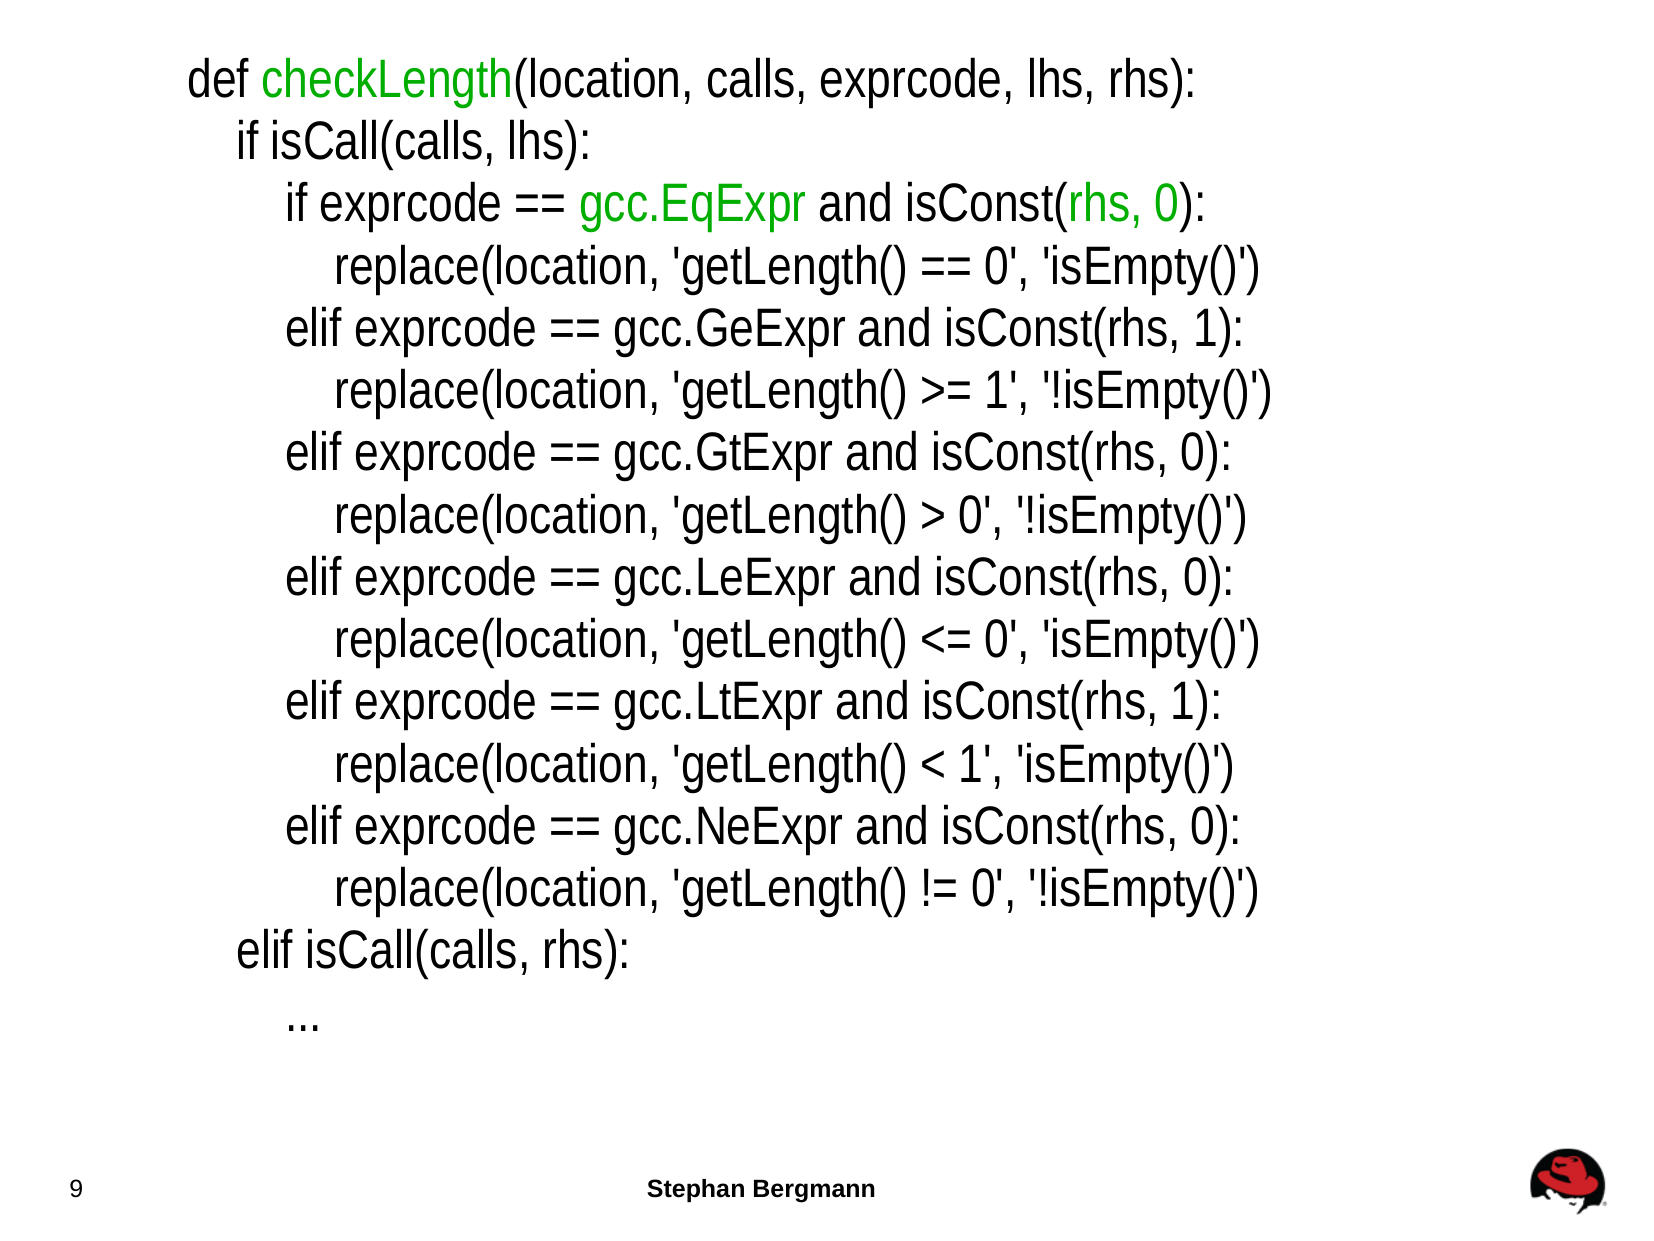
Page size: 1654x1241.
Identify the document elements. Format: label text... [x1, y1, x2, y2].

picture [1529, 1146, 1613, 1224]
subtitle def checkLength(location, calls, exprcode, lhs, rhs): if isCall(calls, lhs): if exprcode == gcc.EqExpr and isConst(rhs, 0): replace(location, 'getLength() == 0', 'isEmpty()') elif exprcode == gcc.GeExpr and isConst(rhs, 1): replace(location, 'getLength() >= 1', '!isEmpty()') elif exprcode == gcc.GtExpr and isConst(rhs, 0): replace(location, 'getLength() > 0', '!isEmpty()') elif exprcode == gcc.LeExpr and isConst(rhs, 0): replace(location, 'getLength() <= 0', 'isEmpty()') elif exprcode == gcc.LtExpr and isConst(rhs, 1): replace(location, 'getLength() < 1', 'isEmpty()') elif exprcode == gcc.NeExpr and isConst(rhs, 0): replace(location, 'getLength() != 0', '!isEmpty()') elif isCall(calls, rhs): ... [187, 44, 1565, 1045]
